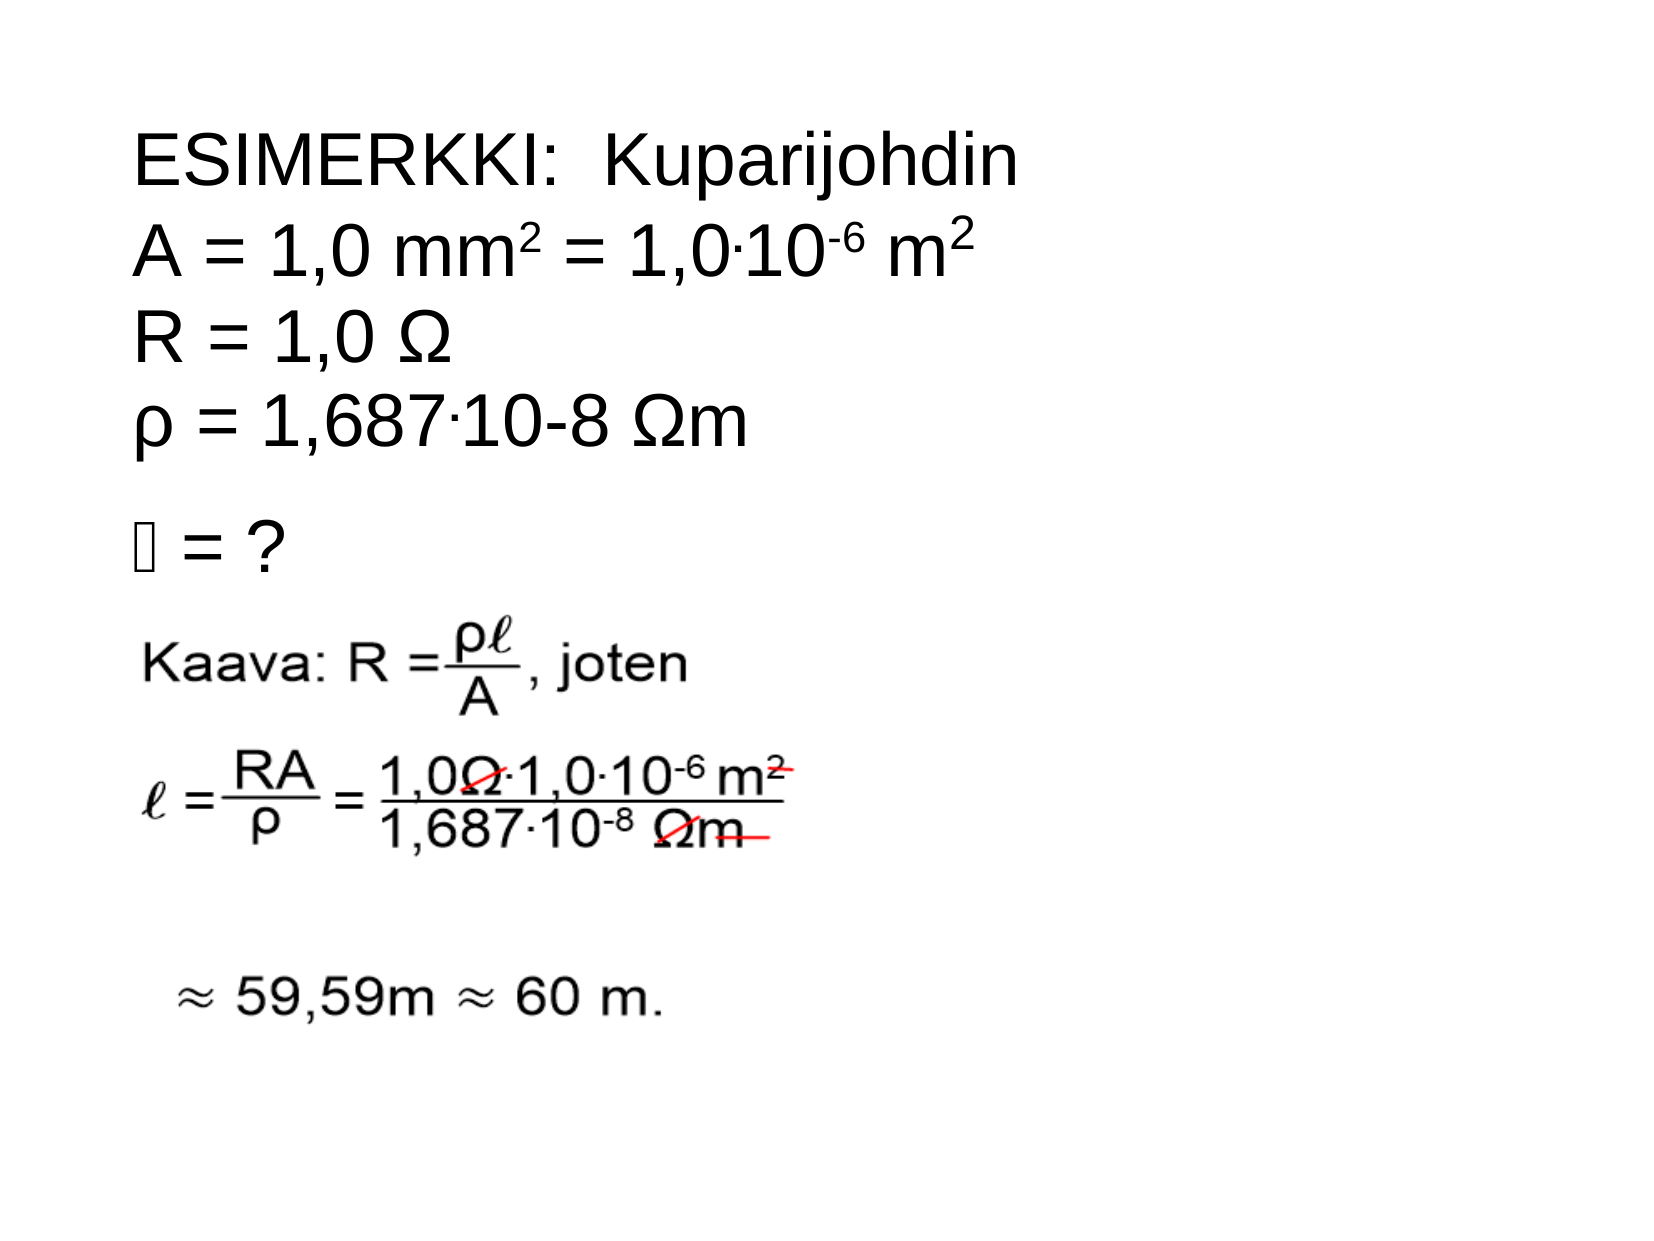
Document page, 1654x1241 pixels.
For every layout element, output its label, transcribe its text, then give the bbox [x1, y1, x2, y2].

picture [94, 578, 898, 1047]
text_box ESIMERKKI: Kuparijohdin A = 1,0 mm2 = 1,0.10-6 m2 R = 1,0 Ω ρ = 1,687.10-8 Ωm  = ? [118, 106, 1406, 877]
